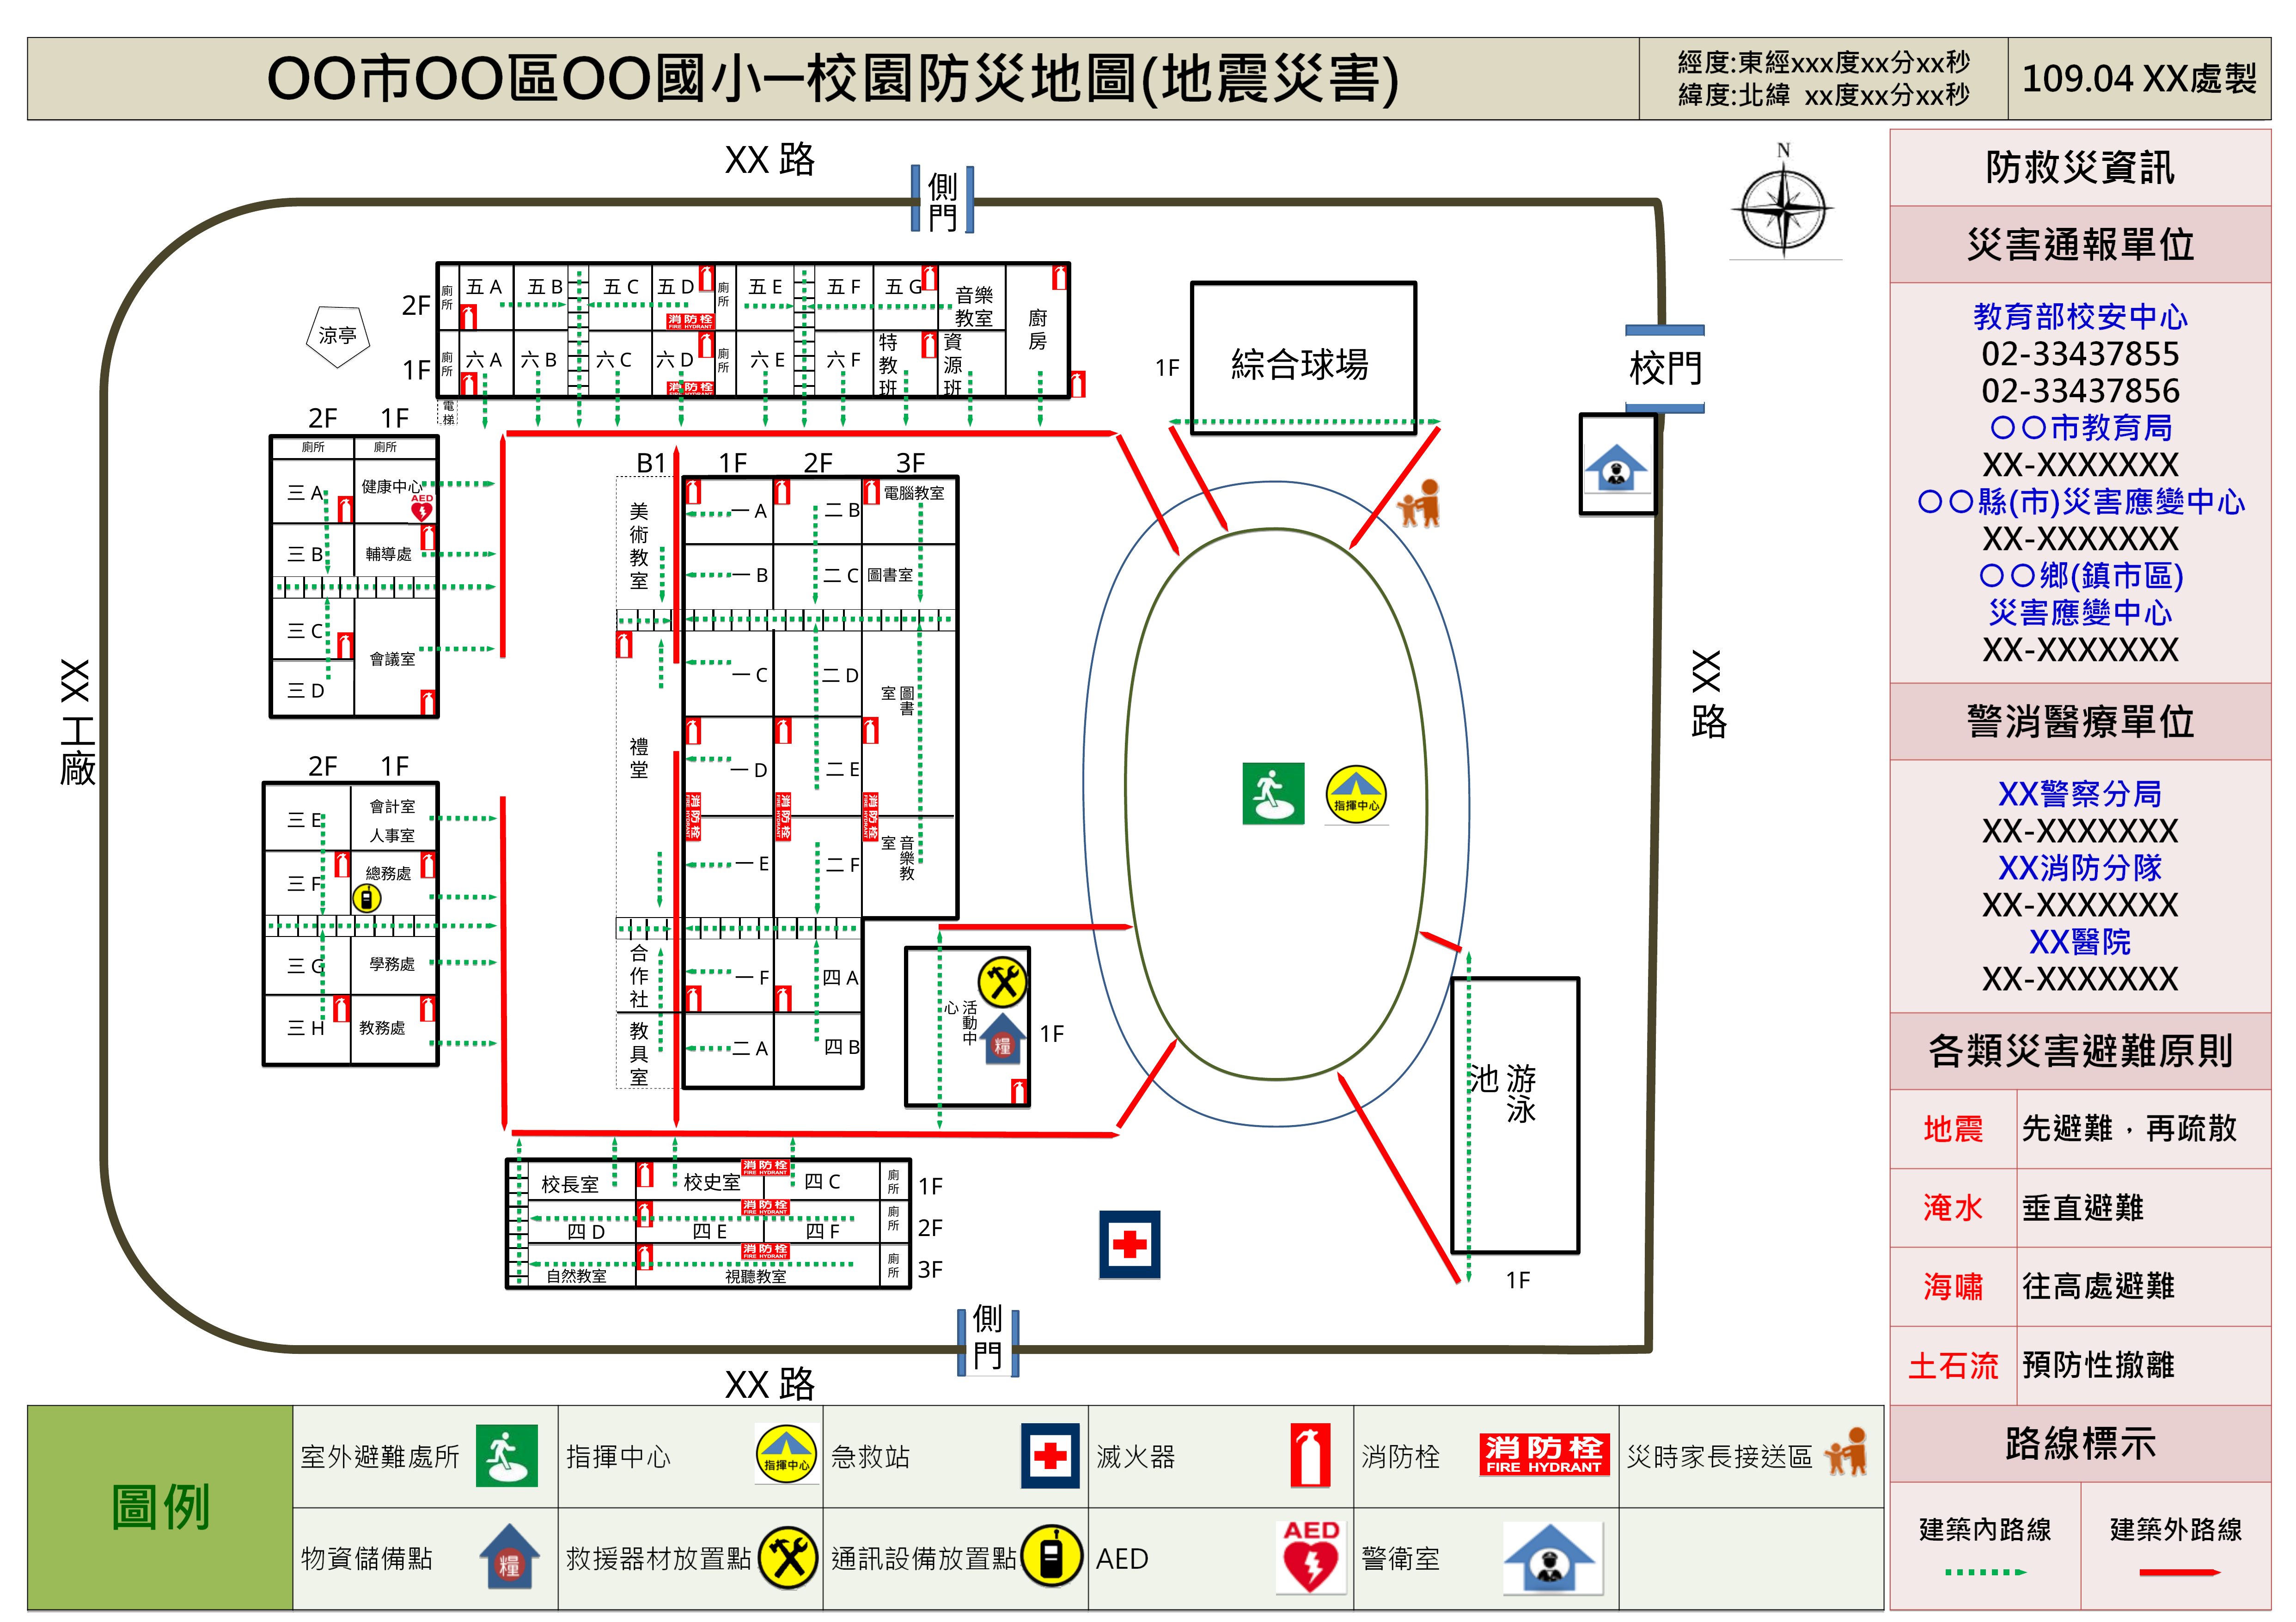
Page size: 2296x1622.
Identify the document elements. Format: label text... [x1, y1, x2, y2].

picture [1099, 1211, 1160, 1278]
picture [686, 792, 701, 841]
picture [775, 792, 791, 841]
text_box 特 教 班 [872, 327, 905, 404]
picture [461, 376, 477, 395]
text_box 四F [799, 1216, 843, 1246]
text_box 視聽教室 [718, 1263, 795, 1290]
picture [666, 381, 714, 395]
text_box 一E [728, 848, 772, 878]
text_box 美 術 教 室 [622, 472, 656, 597]
picture [352, 883, 382, 913]
picture [637, 1202, 653, 1227]
text_box XX路 [691, 1353, 850, 1414]
text_box 會議室 [362, 646, 426, 673]
text_box 教務處 [352, 1015, 416, 1042]
picture [1584, 442, 1651, 495]
picture [421, 526, 435, 550]
text_box 三C [280, 615, 327, 647]
picture [337, 632, 353, 658]
text_box 三E [280, 804, 324, 835]
text_box 五G [878, 271, 927, 303]
text_box 合 作 社 [622, 914, 656, 1015]
text_box 二A [725, 1033, 772, 1064]
text_box 1F [1032, 1002, 1071, 1050]
text_box 廁 所 [434, 280, 462, 317]
text_box 總務處 [359, 860, 422, 888]
picture [774, 482, 790, 504]
picture [637, 1163, 653, 1187]
text_box 一D [723, 754, 772, 786]
text_box [912, 207, 919, 231]
picture [922, 333, 936, 358]
picture [741, 1243, 790, 1260]
text_box 廁 所 [439, 346, 462, 383]
text_box 1F 2F 3F [910, 1154, 951, 1282]
text_box 校長室 [534, 1169, 610, 1201]
text_box 音樂教室 [886, 828, 919, 898]
text_box 自然教室 [539, 1263, 616, 1289]
text_box 廁 所 [711, 276, 738, 313]
text_box 一C [725, 659, 772, 691]
text_box 禮 堂 [622, 708, 656, 785]
text_box 六D [649, 344, 698, 376]
text_box 側門 [920, 157, 964, 247]
text_box B1 1F 2F 3F [629, 442, 929, 482]
text_box 2F 1F [394, 285, 439, 390]
picture [666, 313, 715, 330]
text_box 五E [741, 271, 787, 303]
text_box 三F [280, 868, 324, 899]
text_box 一F [728, 961, 772, 992]
text_box 校門 [1612, 337, 1720, 399]
text_box 二E [818, 753, 861, 784]
text_box 2F 1F [301, 745, 416, 785]
picture [775, 985, 792, 1011]
picture [421, 690, 435, 715]
text_box 電腦教室 [877, 481, 955, 507]
text_box 圖書室 [860, 562, 923, 588]
picture [922, 267, 937, 290]
text_box 廁 所 [881, 1201, 908, 1237]
text_box 綜合球場 [1224, 339, 1384, 391]
text_box 活動中心 [949, 993, 982, 1063]
text_box 四E [685, 1216, 730, 1246]
text_box 五F [819, 271, 864, 302]
text_box 1F [1498, 1248, 1538, 1297]
picture [863, 482, 880, 504]
text_box 六F [819, 344, 864, 375]
text_box 三G [280, 950, 328, 981]
text_box 五C [596, 271, 643, 303]
text_box 廁所 [367, 441, 406, 458]
picture [686, 719, 701, 744]
picture [863, 717, 879, 744]
text_box 六E [744, 344, 789, 376]
picture [1071, 371, 1086, 398]
picture [408, 495, 437, 524]
text_box 1F [1148, 336, 1187, 384]
text_box XX工廠 [33, 581, 106, 864]
text_box 廁 所 [711, 343, 738, 379]
text_box 校史室 [677, 1167, 750, 1198]
text_box [1015, 1354, 1018, 1377]
picture [741, 1159, 790, 1176]
text_box 四B [817, 1031, 860, 1062]
text_box 教 具 室 [622, 1015, 656, 1093]
picture [1011, 1079, 1027, 1103]
text_box 二B [817, 494, 861, 525]
text_box 學務處 [362, 951, 426, 978]
text_box 五D [650, 271, 698, 302]
text_box 資 源 班 [936, 326, 971, 404]
picture [775, 719, 792, 744]
text_box 二F [818, 849, 861, 880]
text_box 游泳池 [1490, 1056, 1542, 1157]
picture [338, 496, 353, 522]
text_box 三A [280, 477, 328, 508]
picture [741, 1199, 790, 1215]
picture [1390, 477, 1450, 531]
picture [698, 333, 714, 358]
text_box 五B [520, 271, 567, 303]
text_box 四A [815, 961, 860, 992]
text_box 電 梯 [436, 395, 462, 430]
text_box 人事室 [362, 822, 426, 850]
text_box 六C [589, 344, 636, 376]
text_box 側門 [961, 1293, 1015, 1379]
text_box 健康中心 [354, 473, 434, 501]
picture [977, 956, 1028, 1009]
text_box 四C [797, 1166, 844, 1197]
text_box 三B [280, 539, 327, 570]
picture [686, 985, 702, 1011]
text_box [1626, 325, 1704, 337]
text_box [958, 1354, 961, 1376]
text_box 一A [724, 495, 772, 527]
picture [1325, 763, 1390, 825]
picture [862, 792, 879, 842]
text_box 圖書室 [886, 679, 919, 733]
picture [637, 1244, 653, 1270]
picture [333, 995, 350, 1022]
text_box 一B [725, 559, 772, 591]
text_box 三H [280, 1012, 329, 1043]
text_box [964, 165, 973, 233]
picture [421, 853, 435, 878]
text_box 廁 所 [881, 1248, 908, 1285]
text_box 三D [280, 675, 329, 707]
picture [1243, 763, 1305, 824]
text_box 六A [458, 344, 507, 376]
text_box 廁 所 [881, 1164, 908, 1201]
text_box [1626, 399, 1704, 413]
text_box 四D [560, 1216, 609, 1247]
text_box [912, 165, 919, 197]
text_box 涼亭 [311, 320, 367, 352]
text_box 輔導處 [359, 541, 422, 568]
picture [460, 304, 477, 329]
text_box [958, 1310, 961, 1345]
picture [699, 267, 714, 291]
text_box 二D [814, 660, 861, 691]
picture [335, 853, 349, 877]
picture [616, 631, 632, 658]
text_box XX路 [1664, 595, 1738, 794]
text_box 廁所 [295, 441, 334, 458]
text_box XX路 [691, 129, 850, 188]
text_box 會計室 [362, 793, 426, 820]
text_box 五A [458, 271, 507, 303]
picture [979, 1012, 1027, 1066]
text_box [1015, 1311, 1018, 1345]
picture [1729, 140, 1843, 259]
text_box 2F 1F [301, 397, 416, 437]
picture [420, 997, 435, 1022]
text_box 六B [513, 344, 561, 376]
text_box 廚 房 [1021, 302, 1056, 359]
picture [1052, 267, 1067, 290]
picture [22, 28, 2277, 1616]
text_box 音樂 教室 [948, 280, 1003, 336]
picture [686, 482, 701, 504]
text_box 二C [816, 560, 861, 590]
